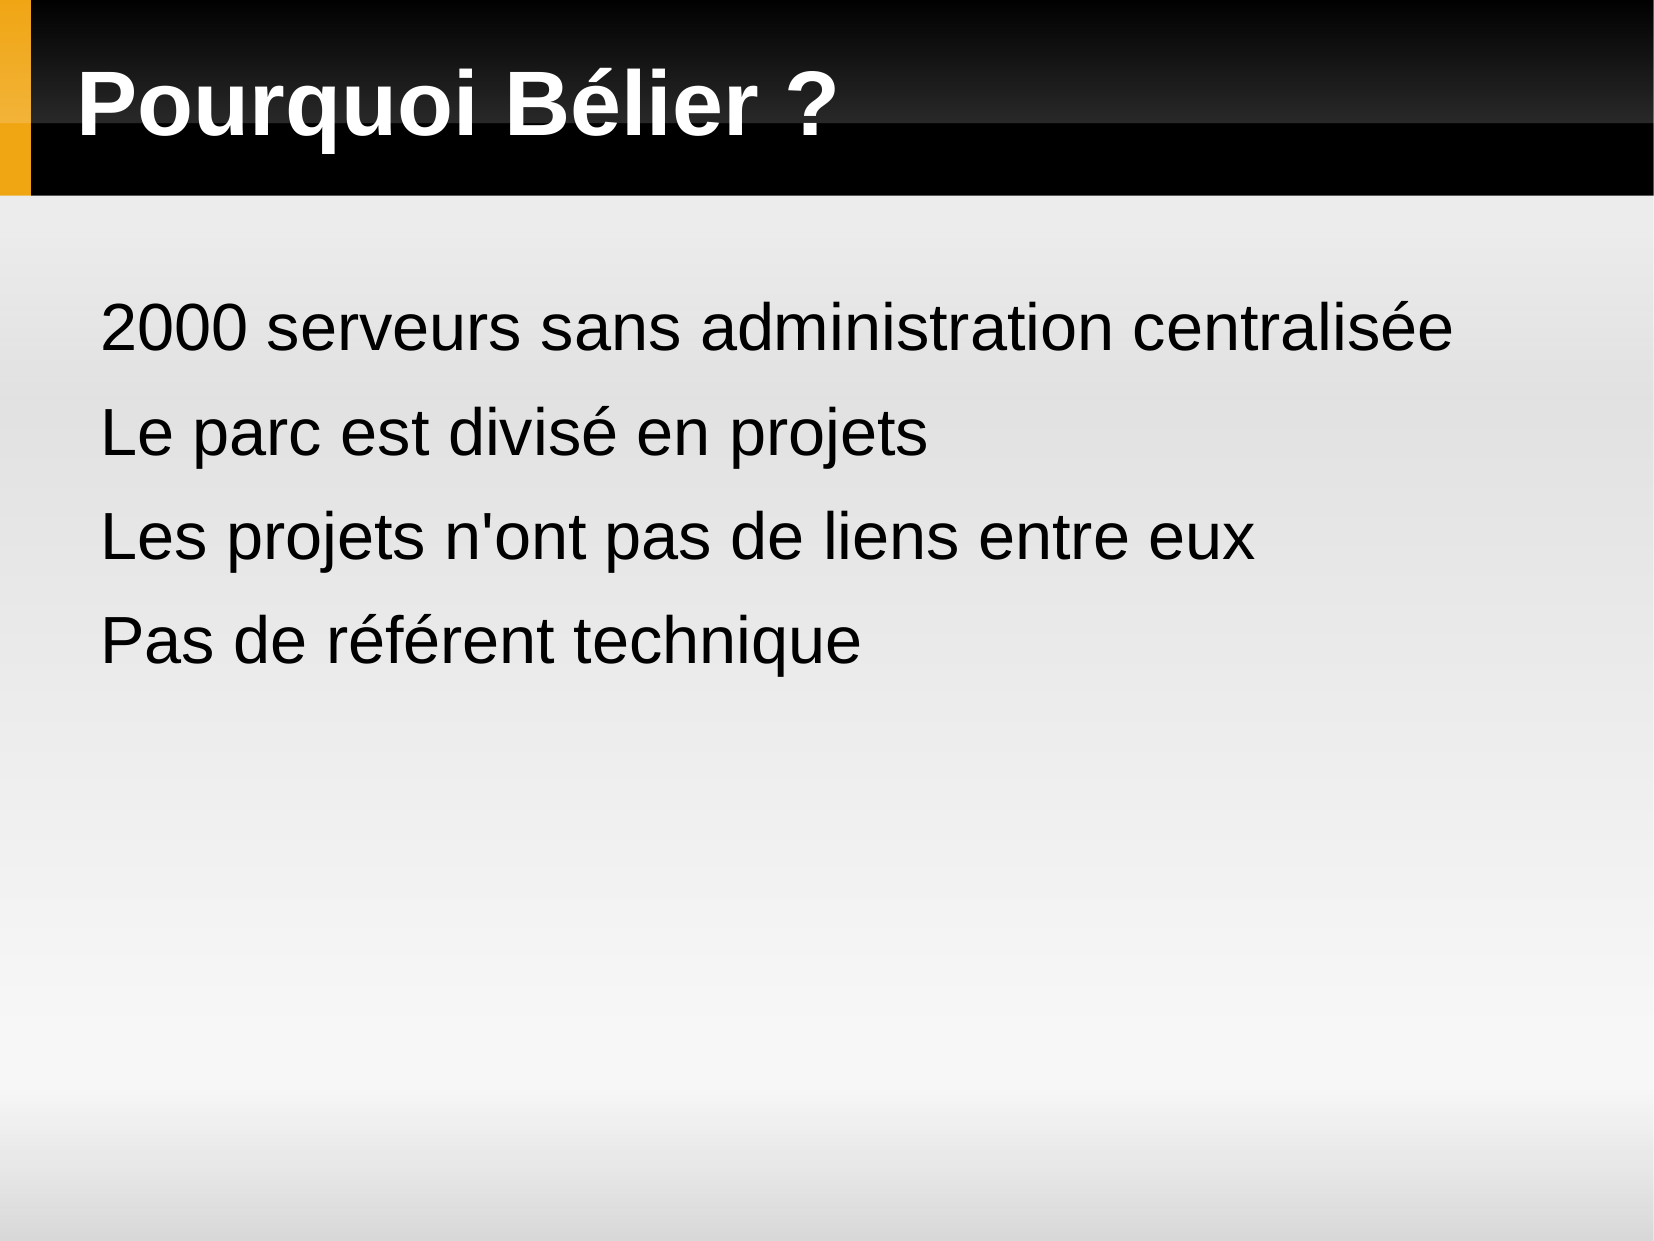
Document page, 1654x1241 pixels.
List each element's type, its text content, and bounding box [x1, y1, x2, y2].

list 2000 serveurs sans administration centralisée Le parc est divisé en projets Les projets n'ont pas de liens entre eux Pas de référent technique [82, 290, 1571, 1094]
picture [0, 0, 1654, 1241]
title Pourquoi Bélier ? [76, 7, 1565, 200]
